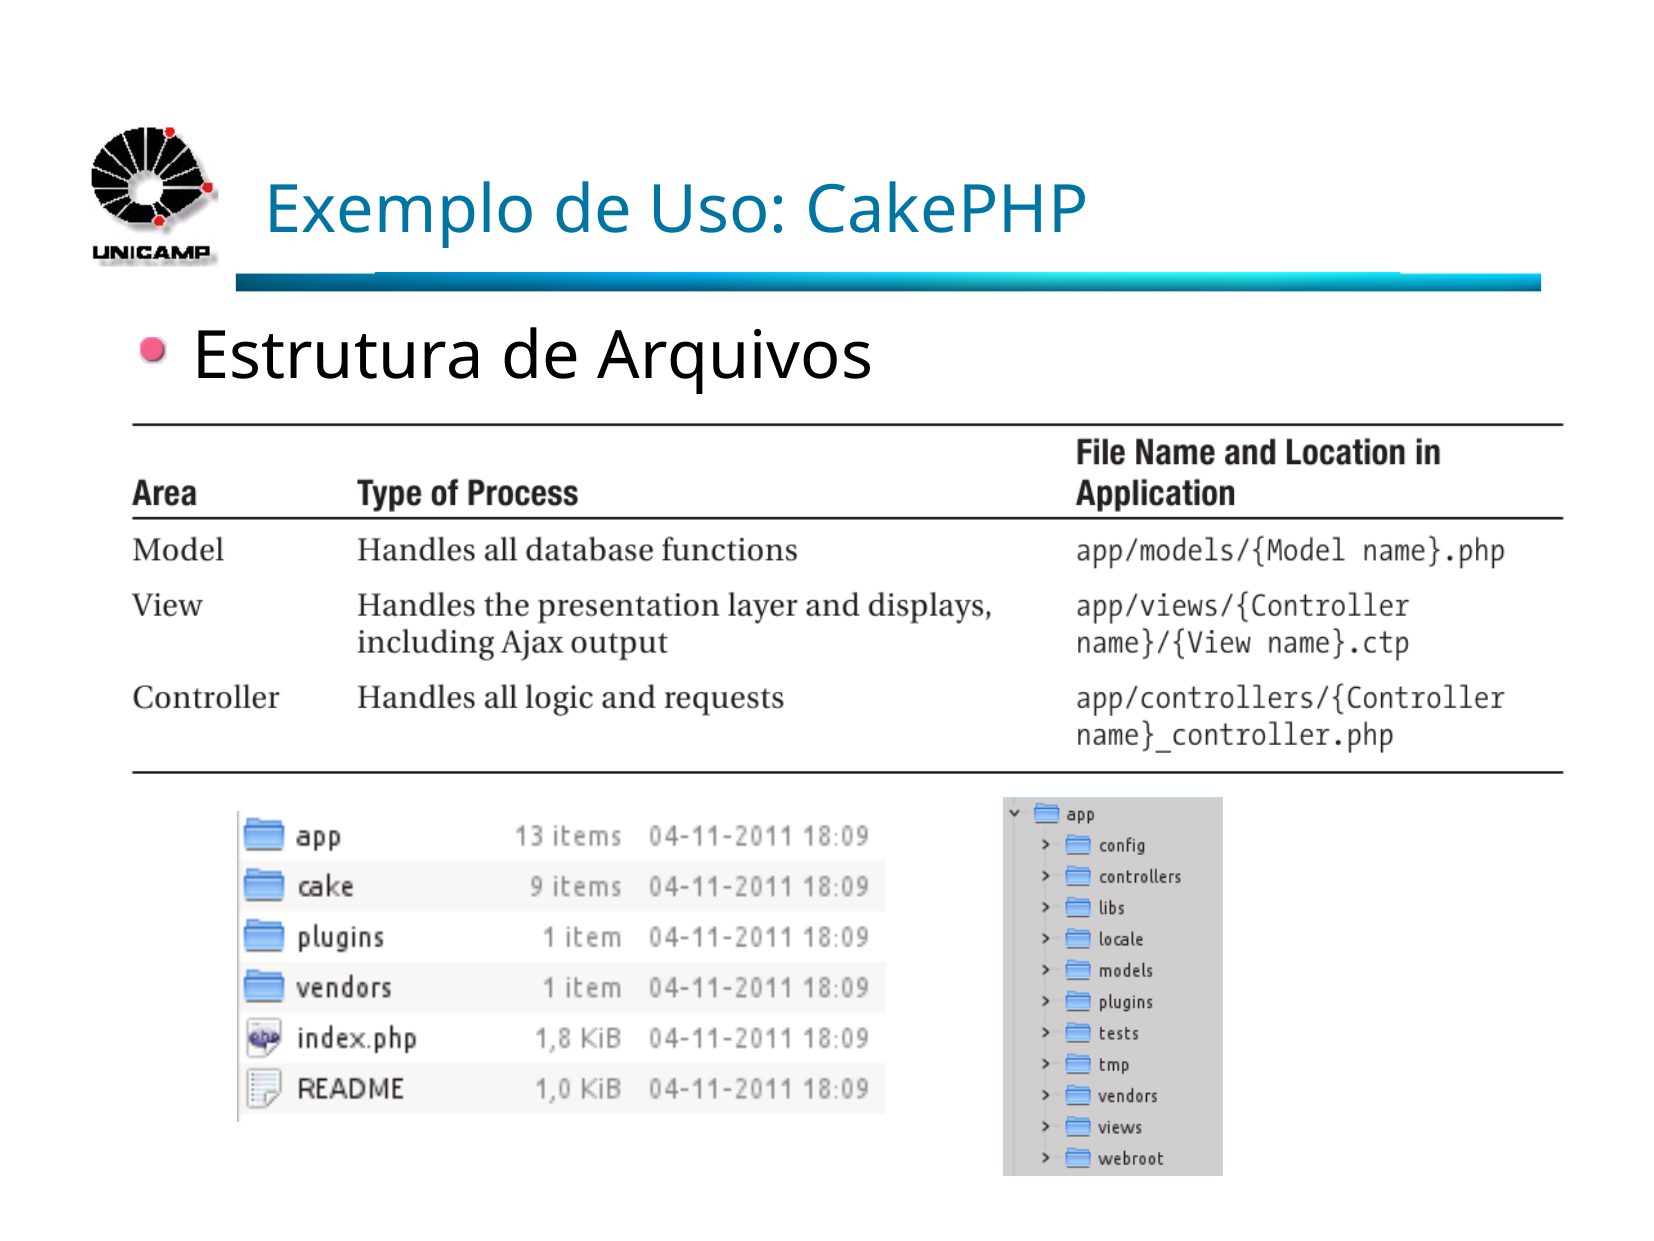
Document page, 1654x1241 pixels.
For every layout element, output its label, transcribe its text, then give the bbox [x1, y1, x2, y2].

picture [118, 413, 1587, 795]
title Exemplo de Uso: CakePHP [264, 42, 1534, 250]
picture [125, 272, 1654, 295]
picture [1003, 797, 1223, 1176]
list Estrutura de Arquivos [121, 795, 1534, 1182]
list Estrutura de Arquivos [121, 309, 1534, 413]
picture [237, 811, 886, 1123]
